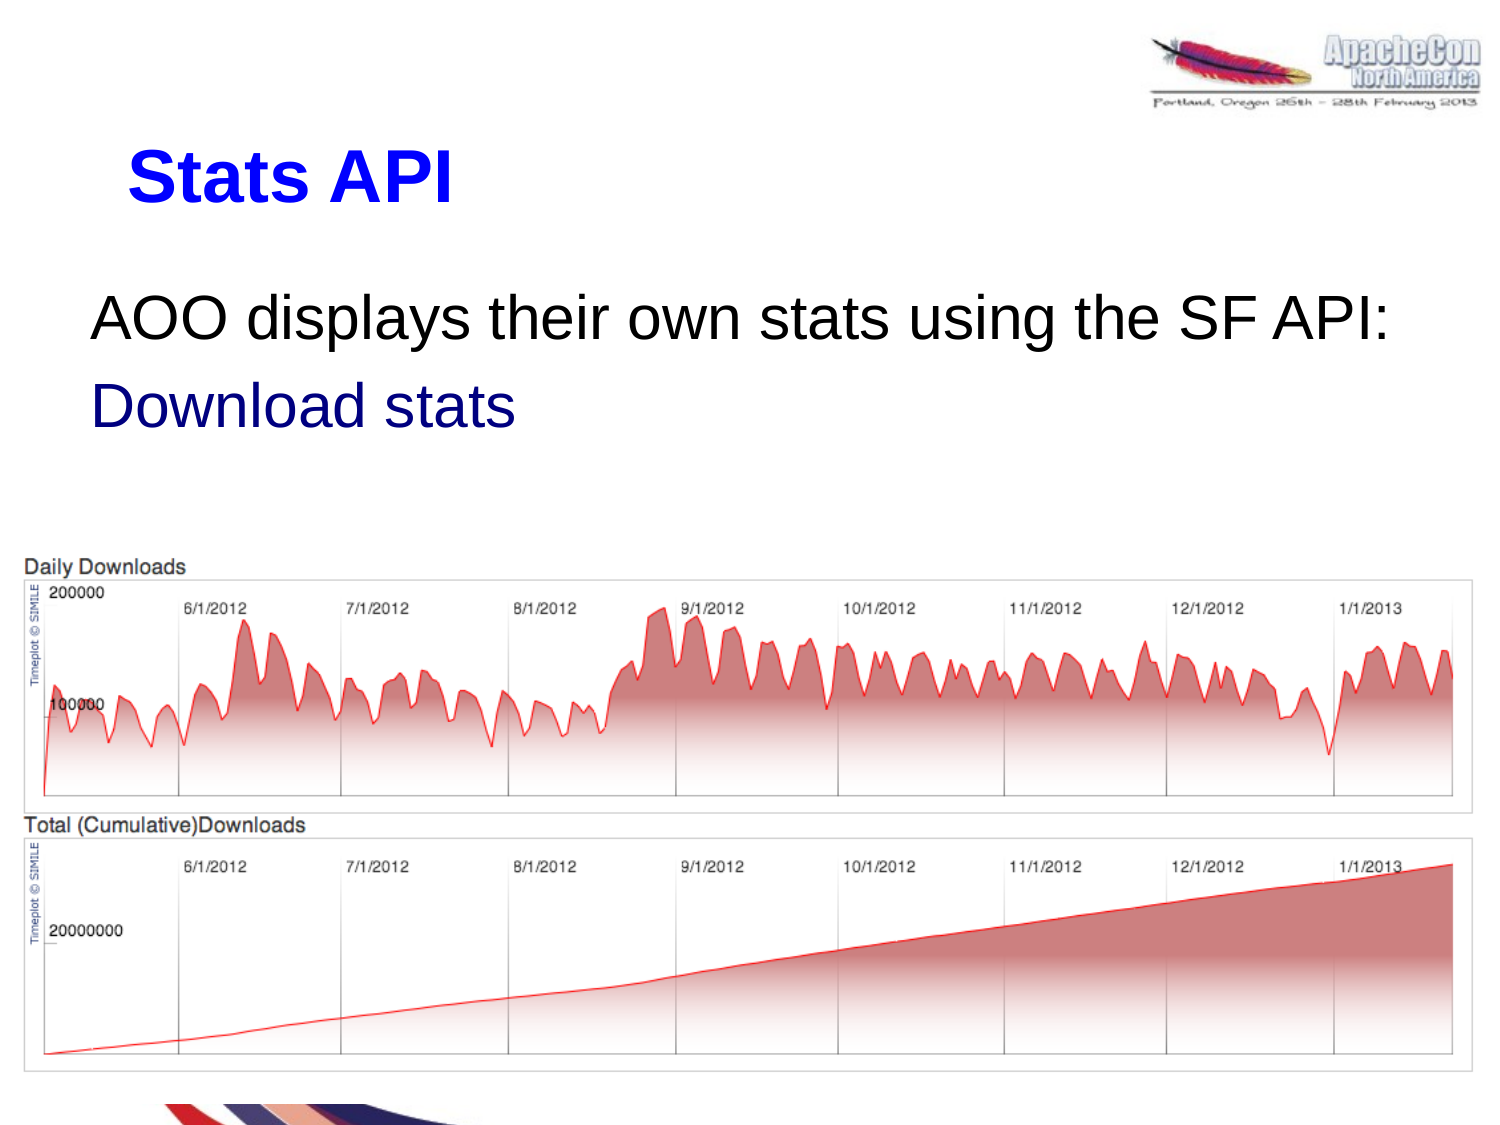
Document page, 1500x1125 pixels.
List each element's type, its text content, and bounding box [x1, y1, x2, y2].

title Stats API [75, 44, 1426, 233]
picture [0, 0, 1500, 541]
list AOO displays their own stats using the SF API: Download stats [75, 262, 1426, 541]
text_box [0, 541, 1500, 1104]
picture [0, 1104, 1500, 1125]
